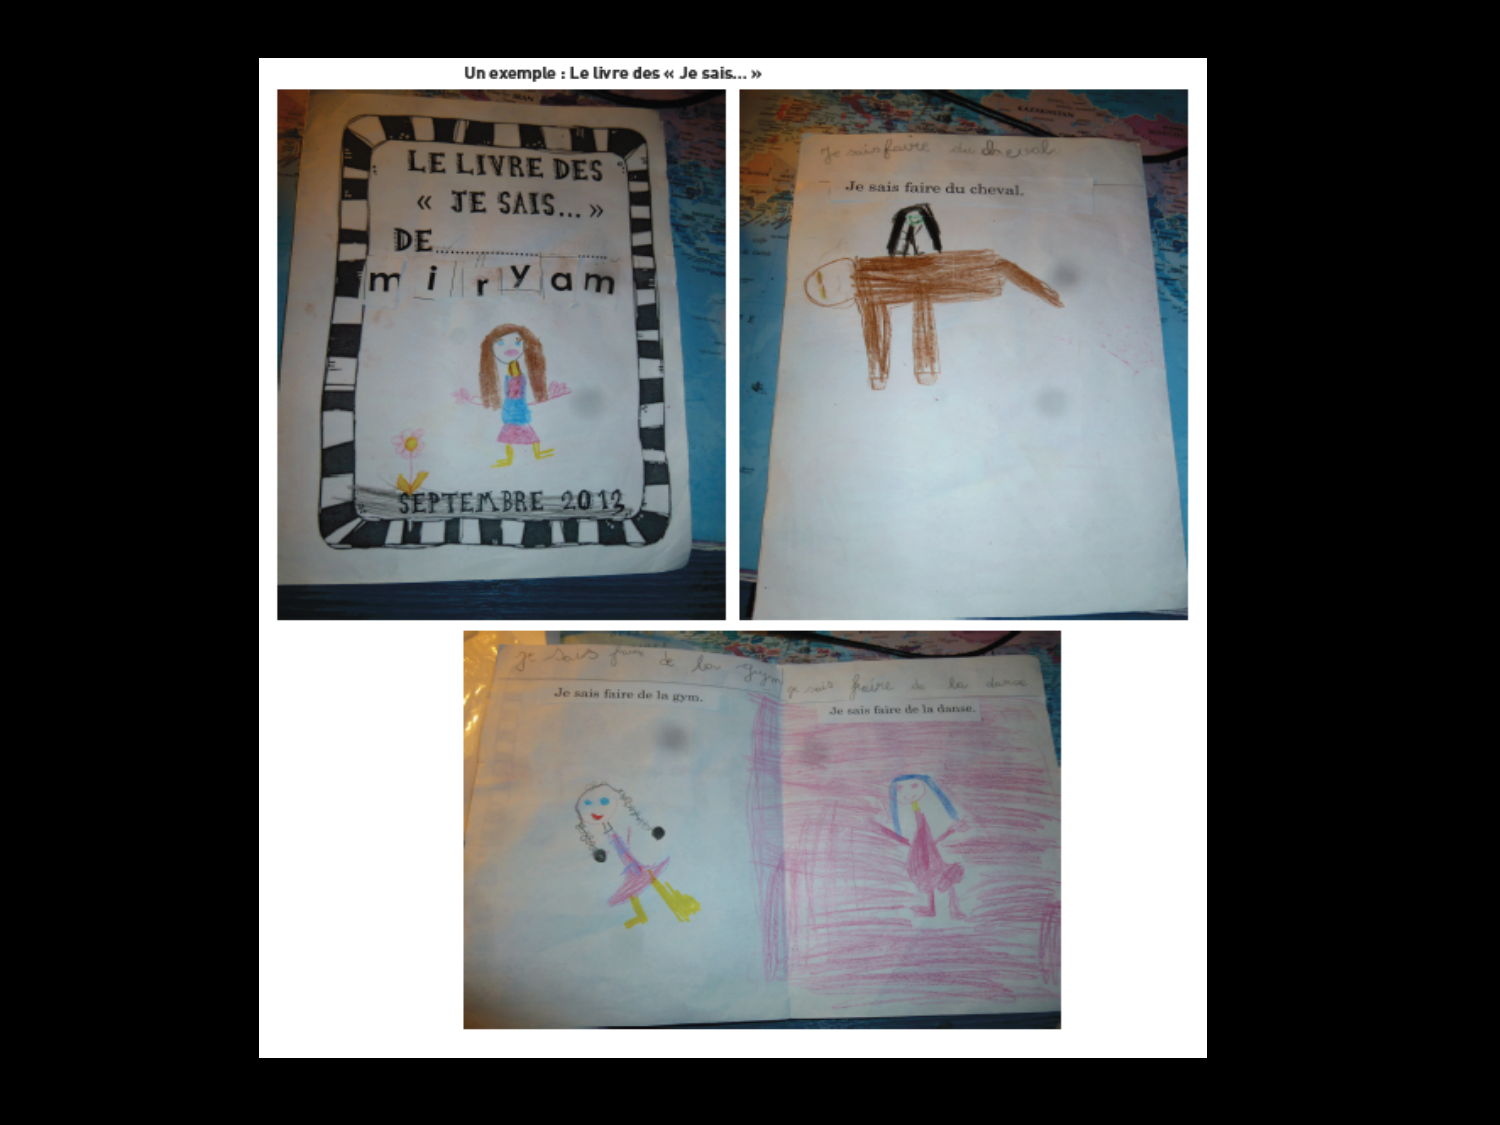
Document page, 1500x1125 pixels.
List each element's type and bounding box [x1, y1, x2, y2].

picture [259, 59, 1207, 1058]
